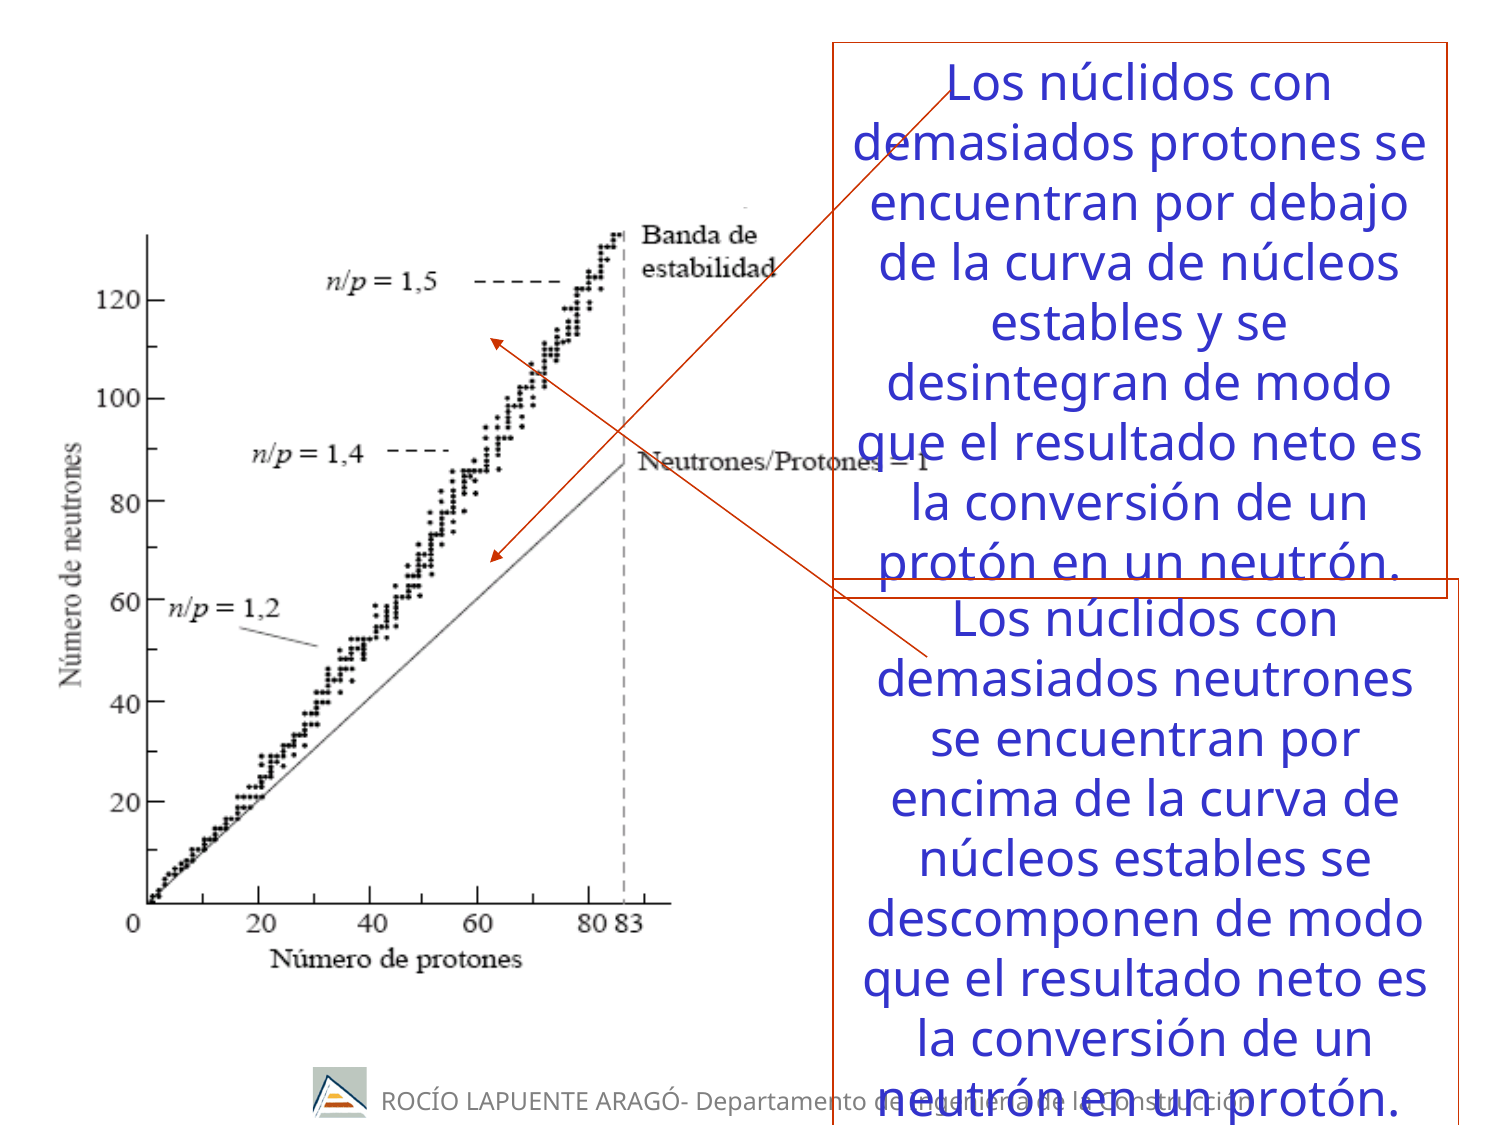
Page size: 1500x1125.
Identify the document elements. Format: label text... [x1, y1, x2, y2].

text_box Los núclidos con demasiados protones se encuentran por debajo de la curva de núcleos estables y se desintegran de modo que el resultado neto es la conversión de un protón en un neutrón. [832, 42, 1447, 579]
picture [0, 207, 832, 1048]
text_box Los núclidos con demasiados neutrones se encuentran por encima de la curva de núcleos estables se descomponen de modo que el resultado neto es la conversión de un neutrón en un protón. [832, 579, 1459, 1125]
picture [621, 214, 832, 585]
